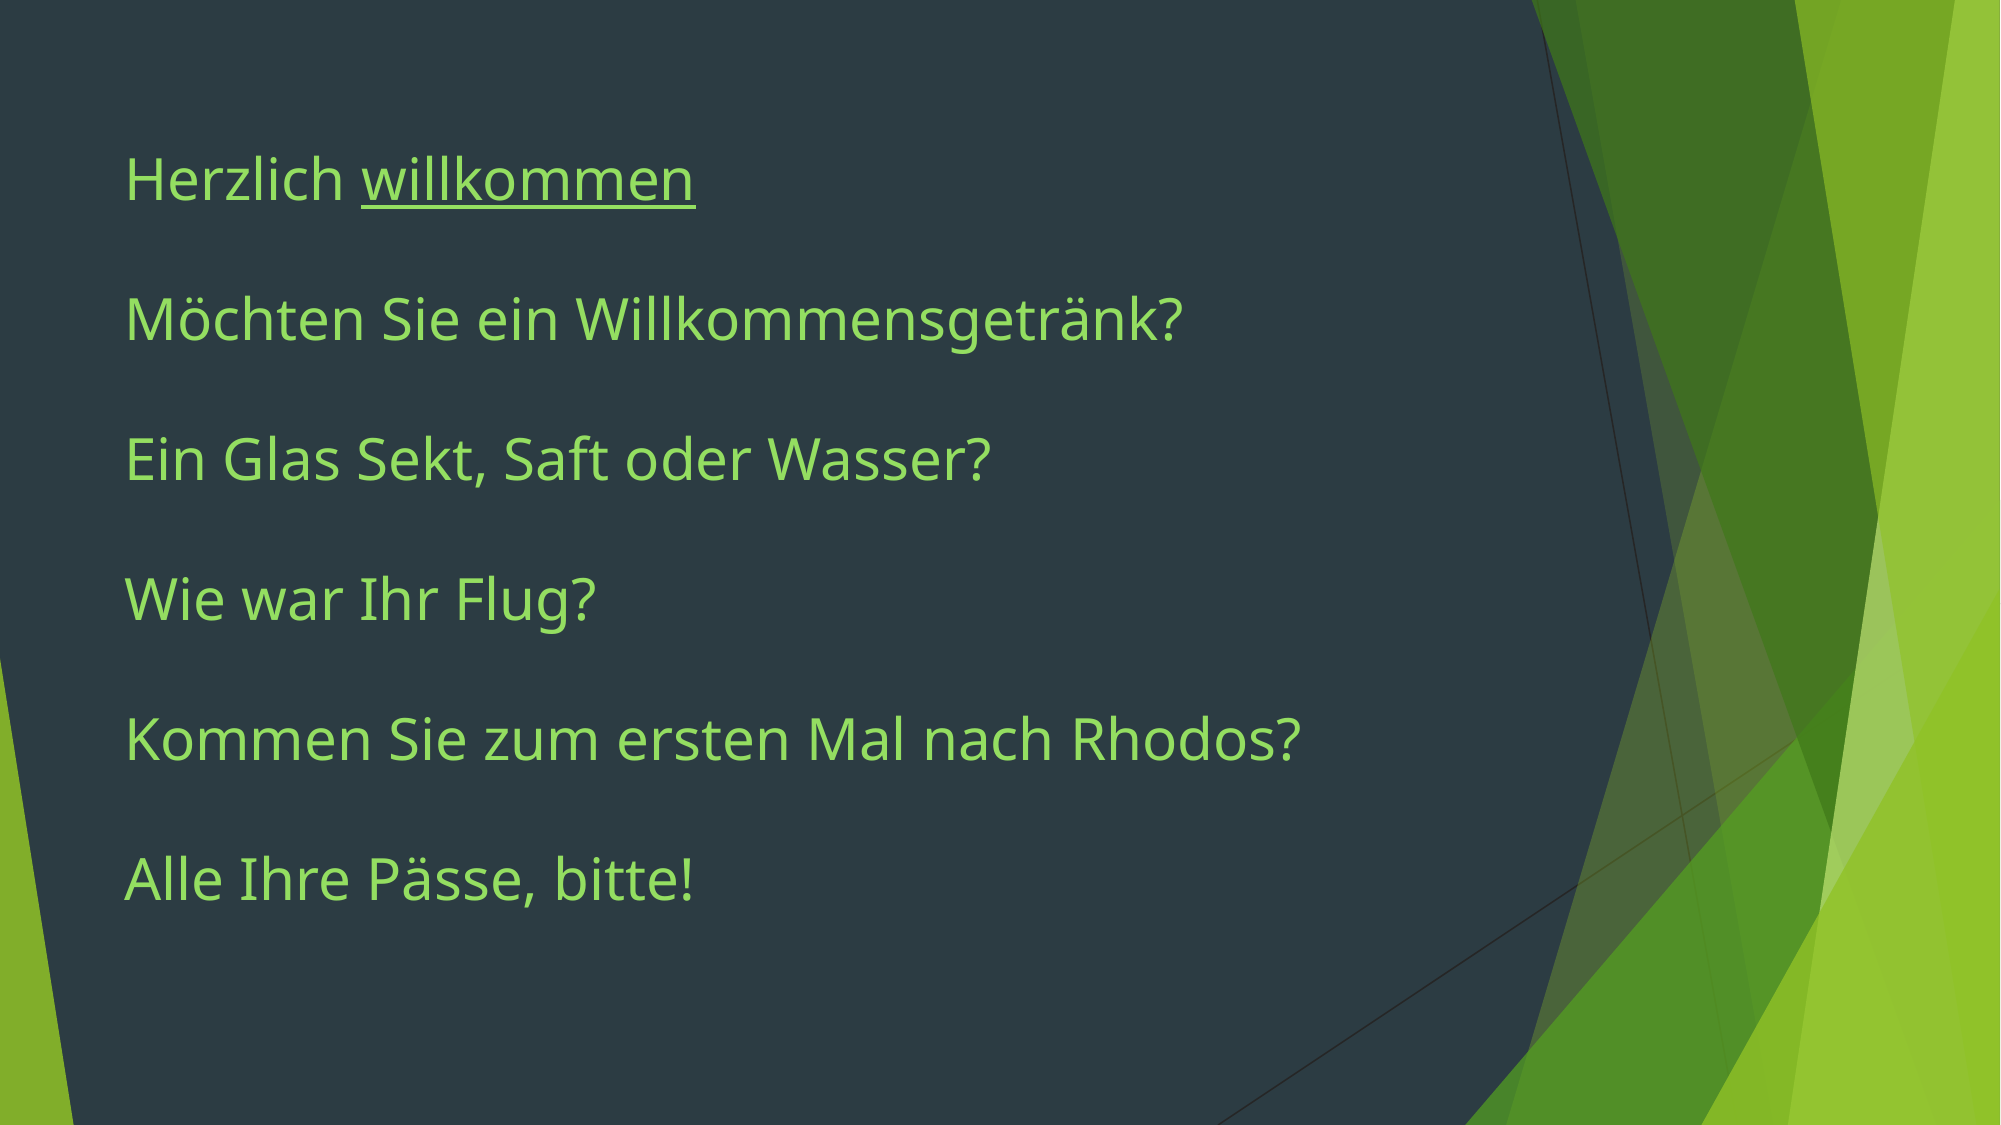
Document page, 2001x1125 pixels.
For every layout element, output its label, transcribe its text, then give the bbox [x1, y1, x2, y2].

text_box Herzlich willkommen Möchten Sie ein Willkommensgetränk? Ein Glas Sekt, Saft oder Wasser? Wie war Ihr Flug? Kommen Sie zum ersten Mal nach Rhodos? Alle Ihre Pässe, bitte! [109, 134, 1524, 928]
